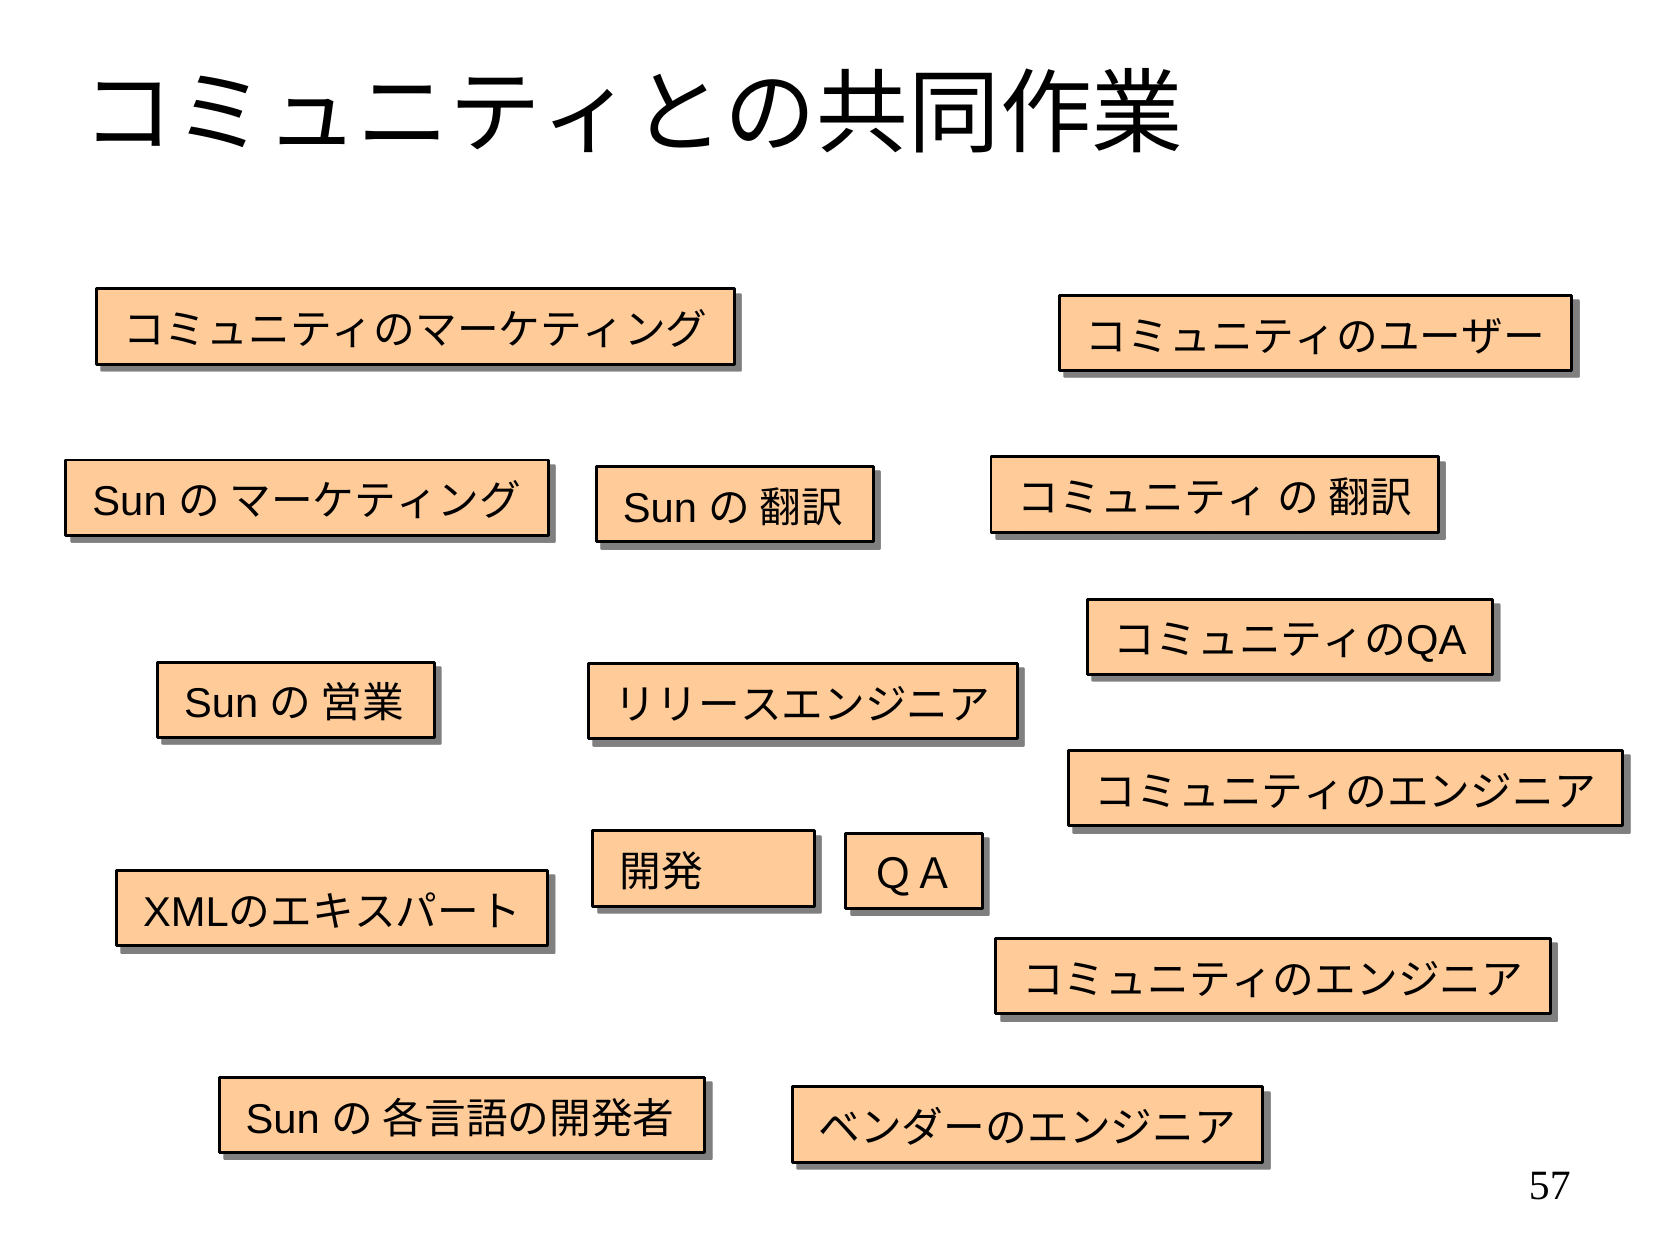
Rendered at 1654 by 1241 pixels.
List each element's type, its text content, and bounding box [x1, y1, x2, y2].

text_box Sun の マーケティング [65, 459, 516, 522]
title コミュニティとの共同作業 [82, 0, 1623, 213]
text_box XMLのエキスパート [116, 870, 521, 933]
text_box ベンダーのエンジニア [792, 1086, 1228, 1144]
text_box ＱＡ [845, 833, 963, 890]
text_box コミュニティのエンジニア [1068, 750, 1548, 808]
text_box リリースエンジニア [588, 663, 968, 721]
text_box コミュニティのユーザー [1059, 295, 1514, 352]
text_box Sun の 各言語の開発者 [219, 1077, 705, 1139]
text_box コミュニティのQA [1087, 599, 1440, 661]
text_box 開発 [592, 830, 815, 888]
text_box コミュニティのマーケティング [96, 288, 646, 346]
text_box Sun の 営業 [157, 662, 435, 724]
text_box コミュニティのエンジニア [995, 938, 1475, 996]
text_box Sun の 翻訳 [596, 466, 874, 528]
text_box コミュニティ の 翻訳 [991, 456, 1393, 514]
